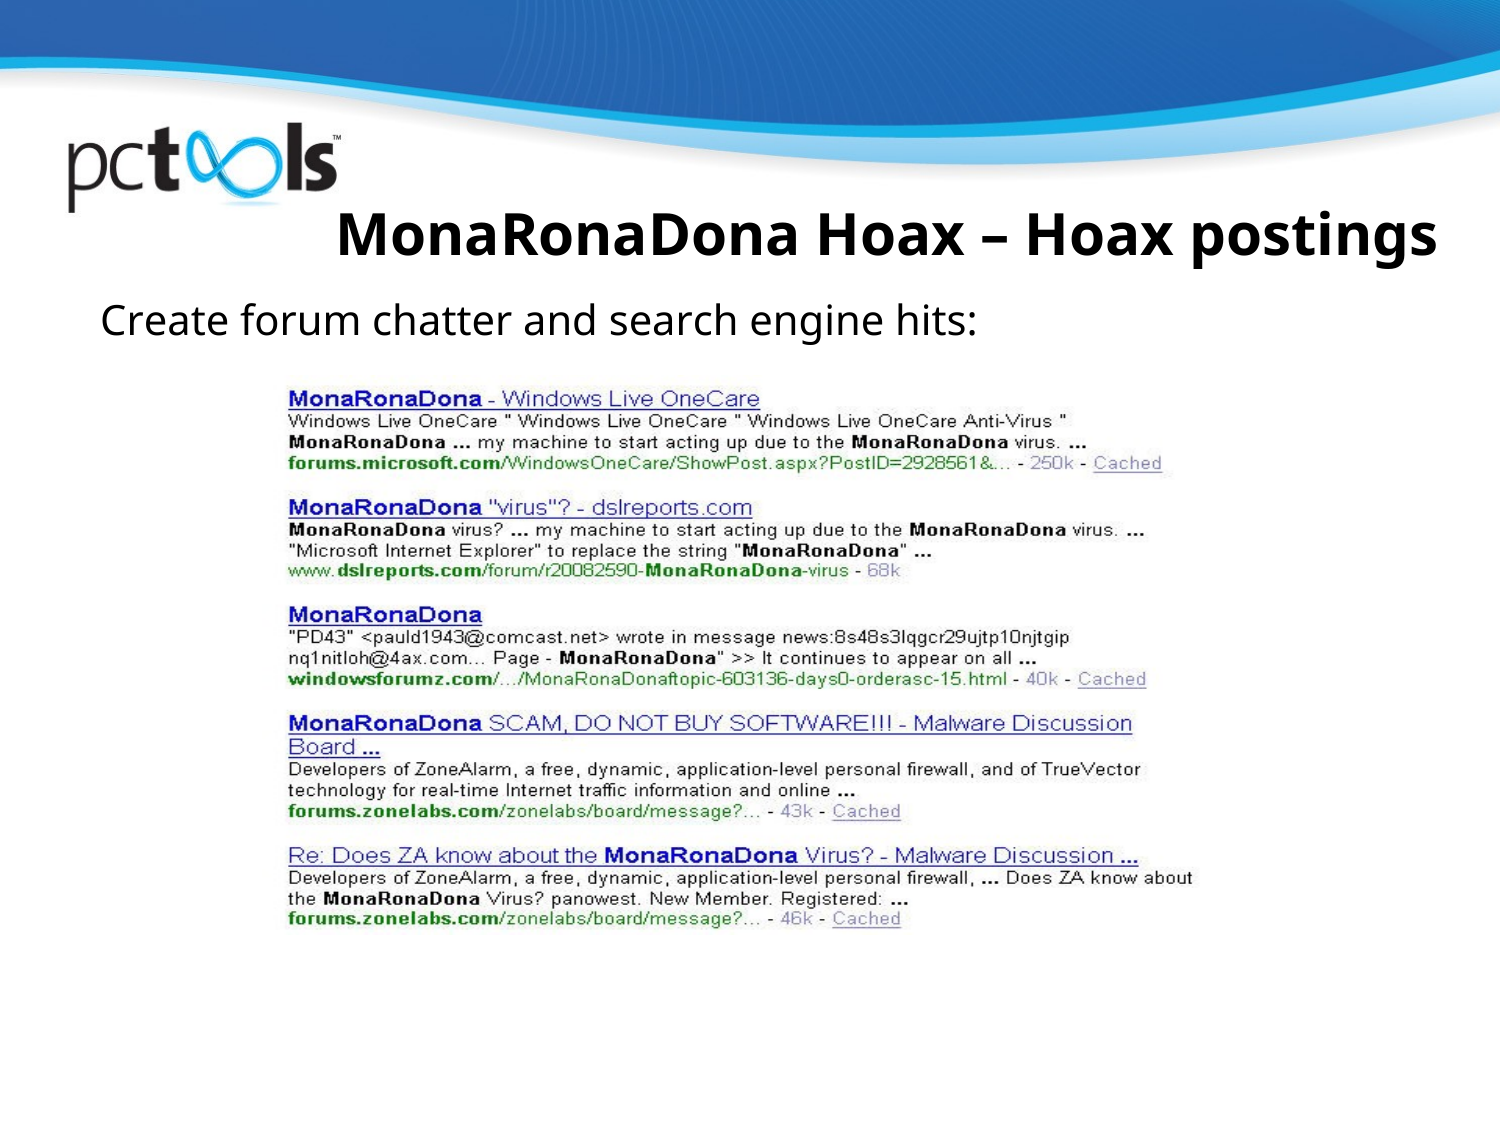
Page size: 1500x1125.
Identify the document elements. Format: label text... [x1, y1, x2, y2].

title MonaRonaDona Hoax – Hoax postings [88, 146, 1439, 319]
picture [262, 375, 1214, 935]
picture [194, 138, 207, 146]
list Create forum chatter and search engine hits: [100, 290, 1451, 1019]
picture [0, 0, 1500, 222]
